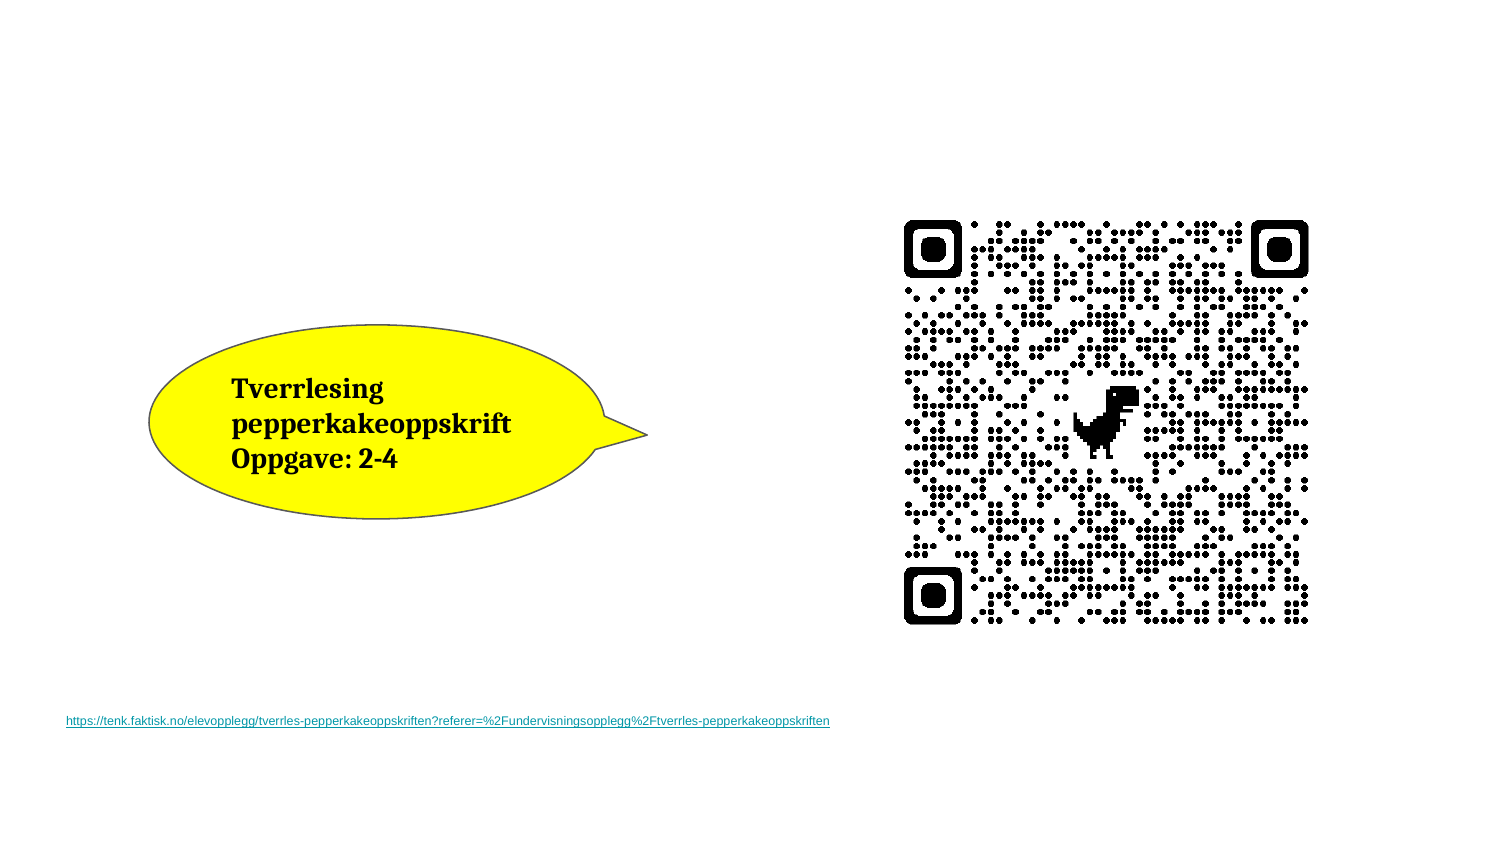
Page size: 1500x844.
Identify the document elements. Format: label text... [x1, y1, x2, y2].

picture [871, 187, 1341, 657]
list https://tenk.faktisk.no/elevopplegg/tverrles-pepperkakeoppskriften?referer=%2Fundervisningsopplegg%2Ftverrles-pepperkakeoppskriften [51, 189, 1449, 750]
text_box Tverrlesing pepperkakeoppskrift Oppgave: 2-4 [148, 324, 648, 519]
